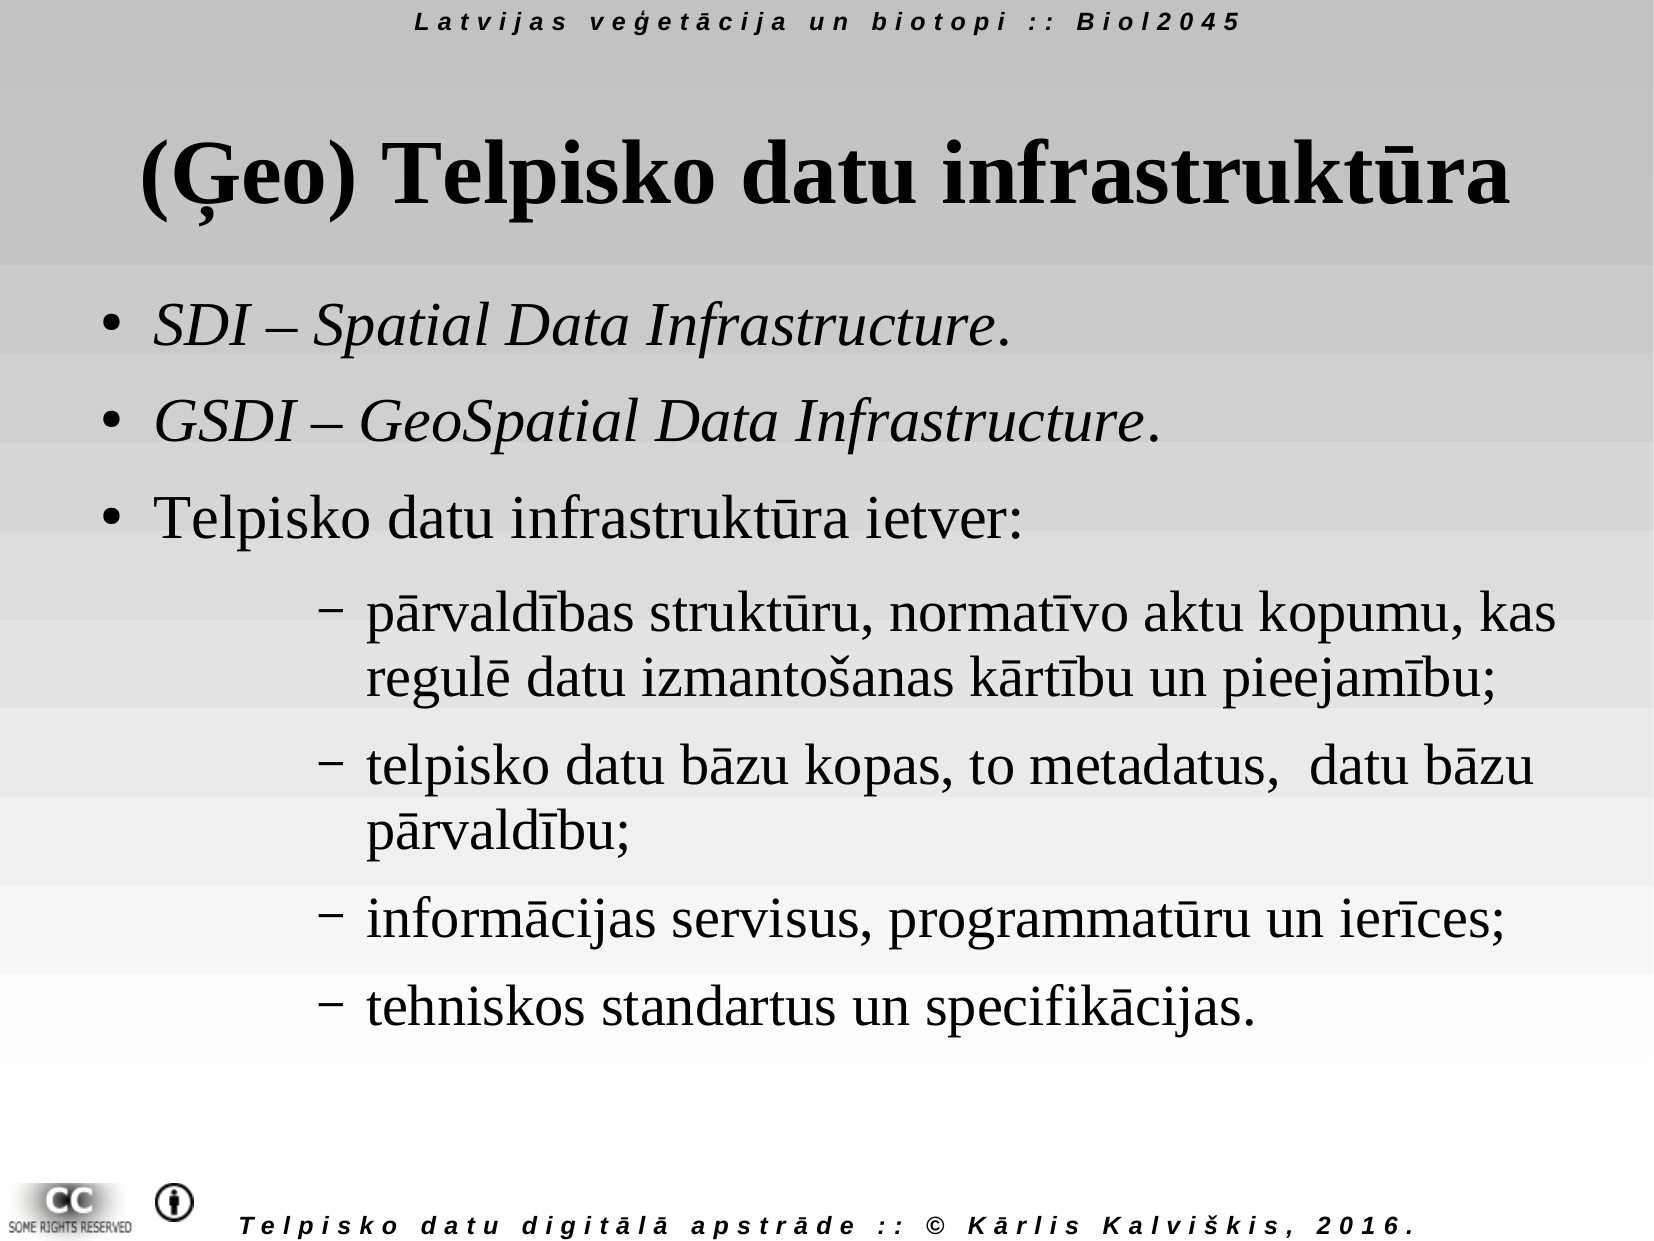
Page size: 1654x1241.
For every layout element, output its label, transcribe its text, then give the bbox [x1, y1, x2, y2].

list SDI – Spatial Data Infrastructure. GSDI – GeoSpatial Data Infrastructure. Telpisko datu infrastruktūra ietver: pārvaldības struktūru, normatīvo aktu kopumu, kas regulē datu izmantošanas kārtību un pieejamību; telpisko datu bāzu kopas, to metadatus, datu bāzu pārvaldību; informācijas servisus, programmatūru un ierīces; tehniskos standartus un specifikācijas. [82, 289, 1571, 1113]
title (Ģeo) Telpisko datu infrastruktūra [29, 49, 1625, 296]
picture [0, 0, 1654, 1241]
